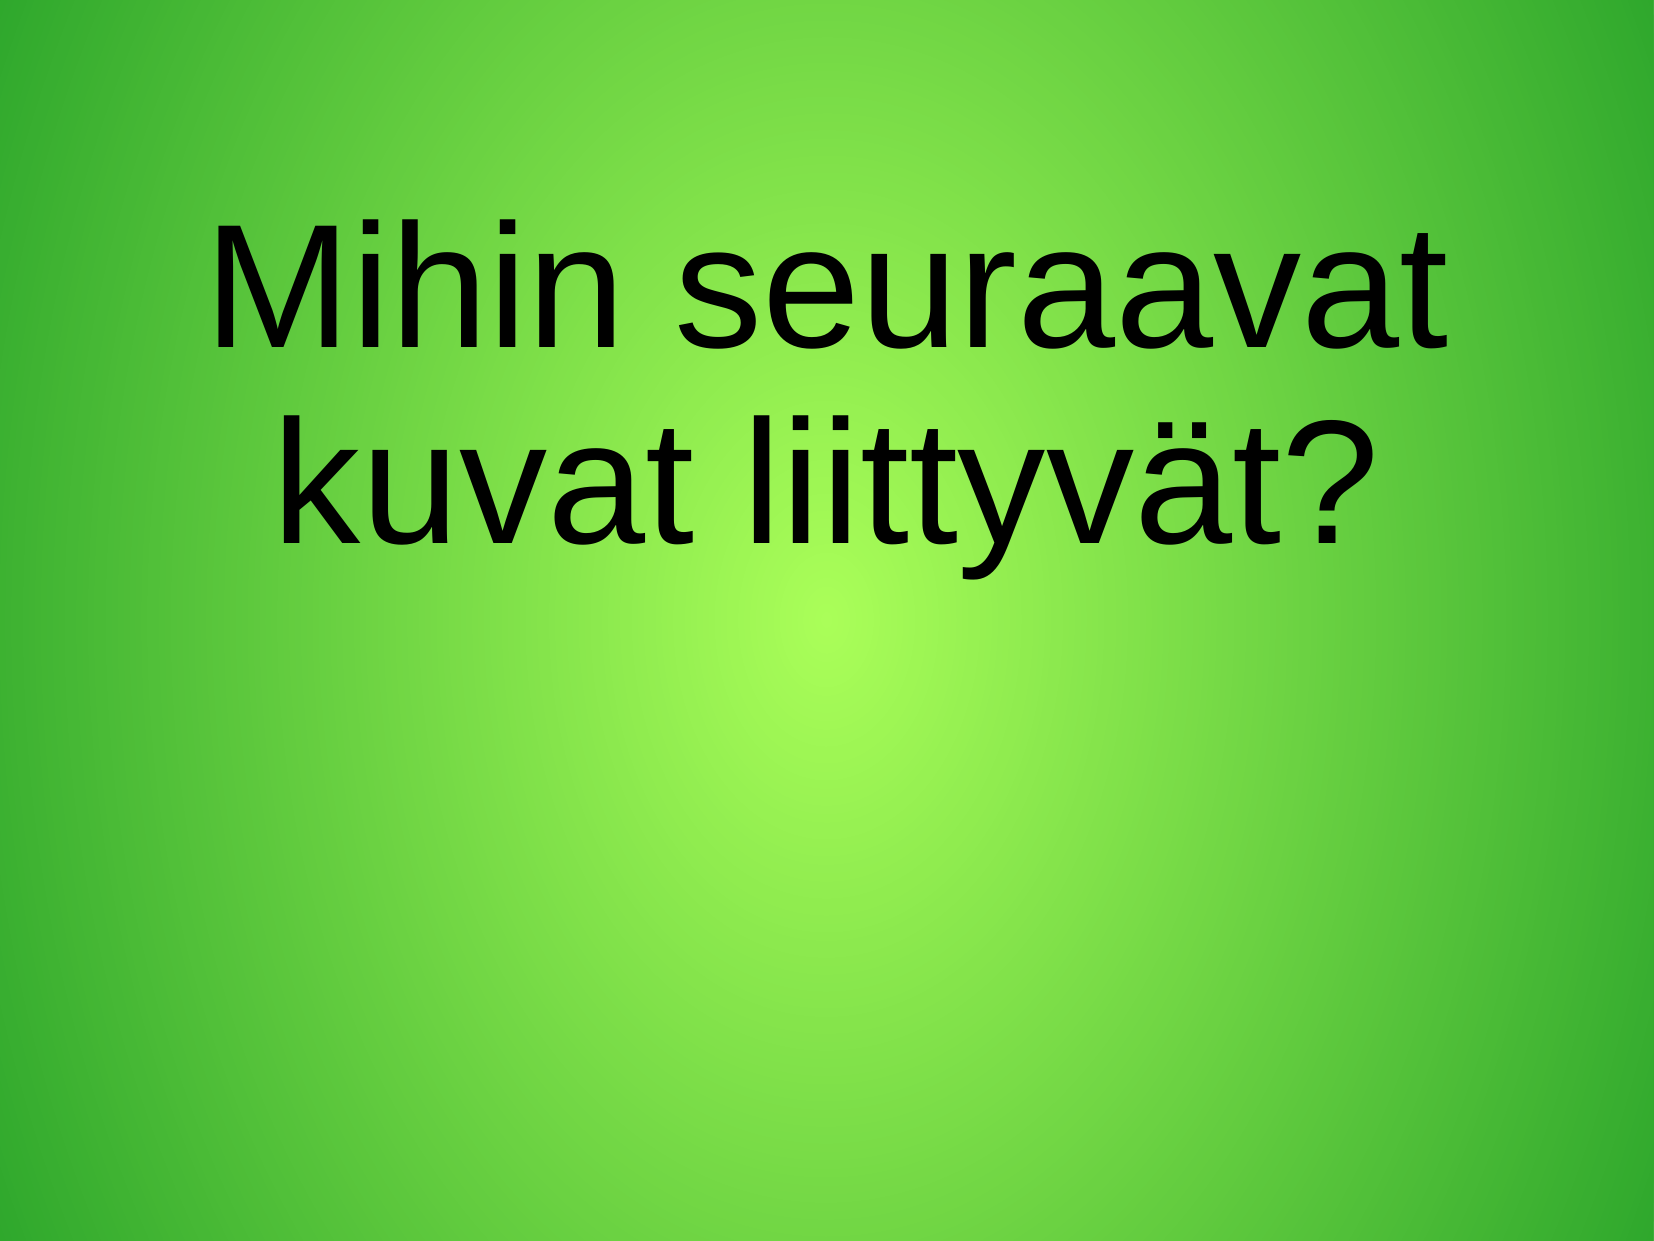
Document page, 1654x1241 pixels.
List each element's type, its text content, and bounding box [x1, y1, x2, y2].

title Mihin seuraavat kuvat liittyvät? [82, 187, 1571, 581]
